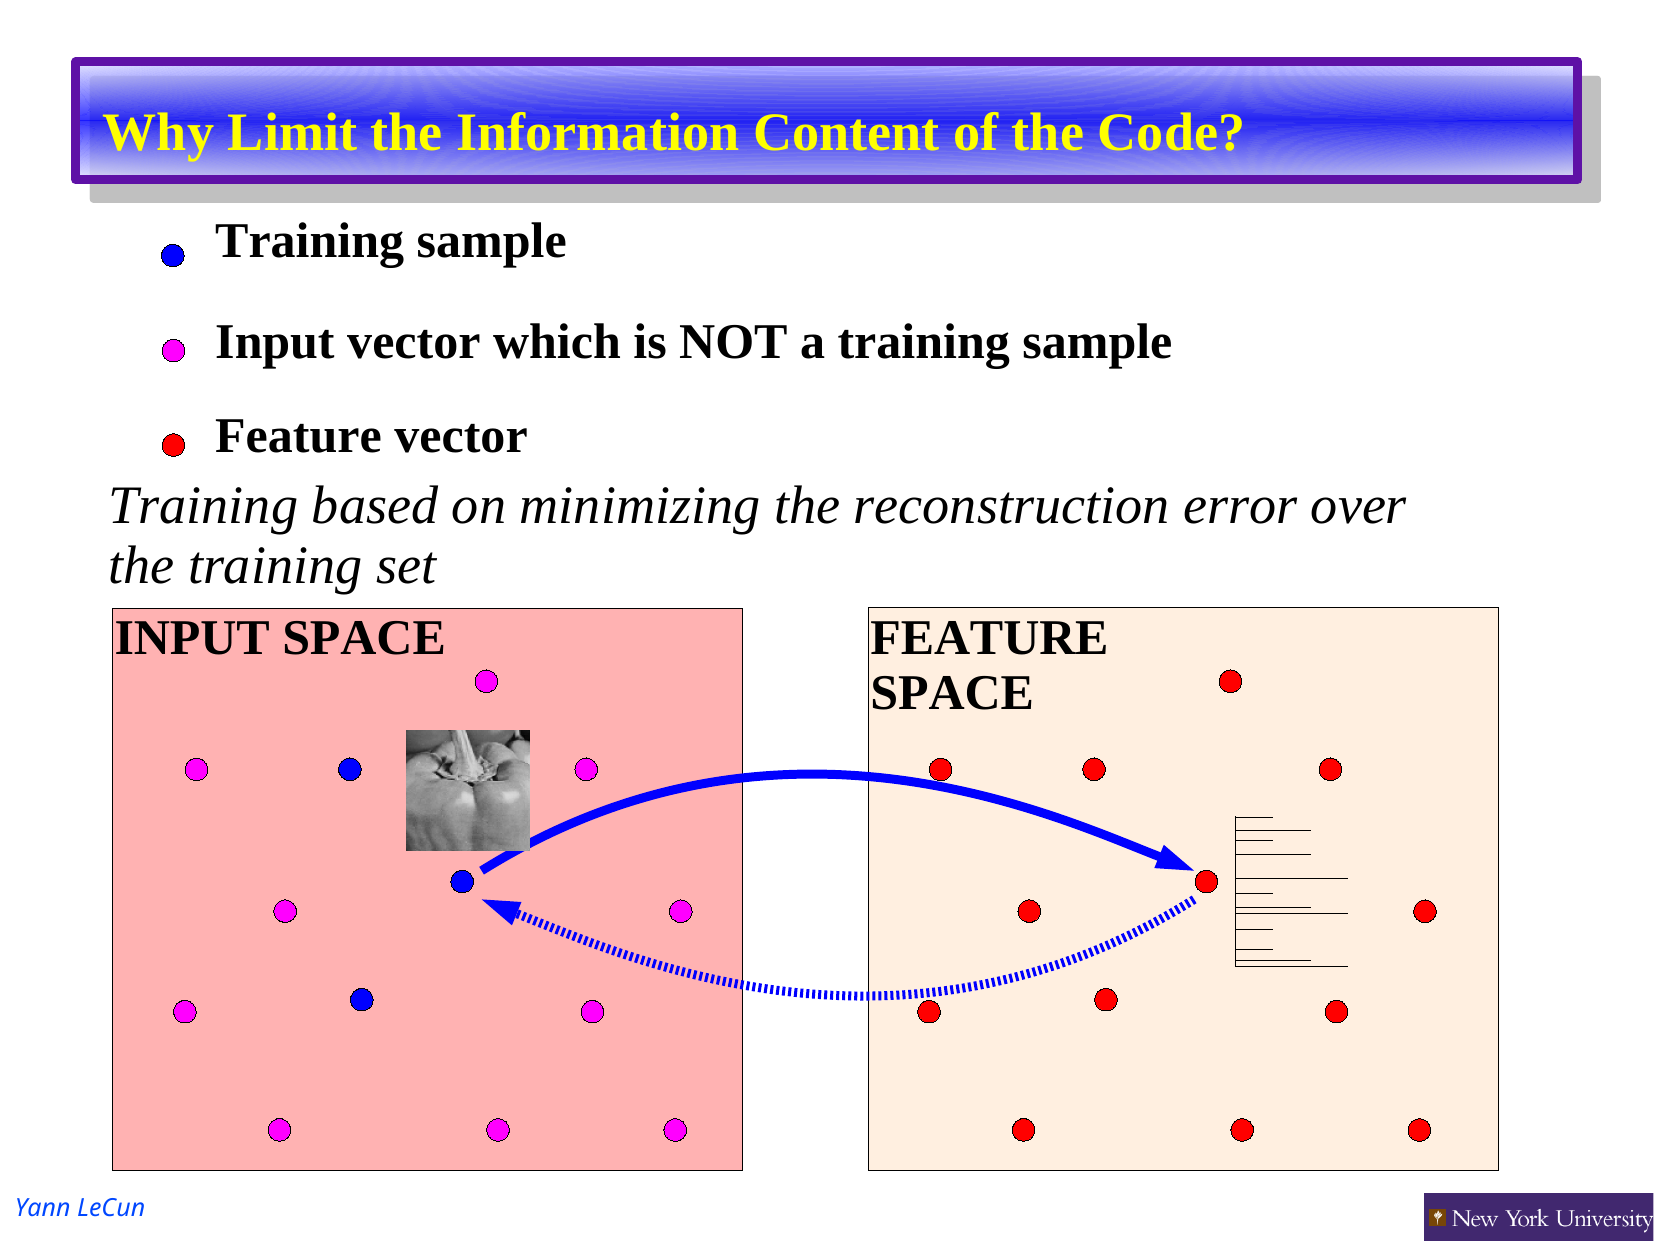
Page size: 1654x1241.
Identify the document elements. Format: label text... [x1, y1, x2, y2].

title Why Limit the Information Content of the Code? [75, 61, 1578, 180]
text_box Training based on minimizing the reconstruction error over the training set [108, 475, 1437, 606]
text_box Training sample [215, 213, 741, 279]
text_box FEATURE SPACE [870, 609, 1246, 741]
text_box INPUT SPACE [114, 609, 490, 676]
text_box [868, 607, 1499, 1171]
text_box Input vector which is NOT a training sample [215, 313, 1463, 379]
picture [1424, 1193, 1654, 1241]
text_box [162, 433, 185, 457]
text_box Feature vector [215, 408, 741, 474]
text_box [162, 339, 185, 362]
picture [406, 730, 530, 851]
text_box [112, 608, 743, 1171]
text_box [161, 244, 185, 267]
